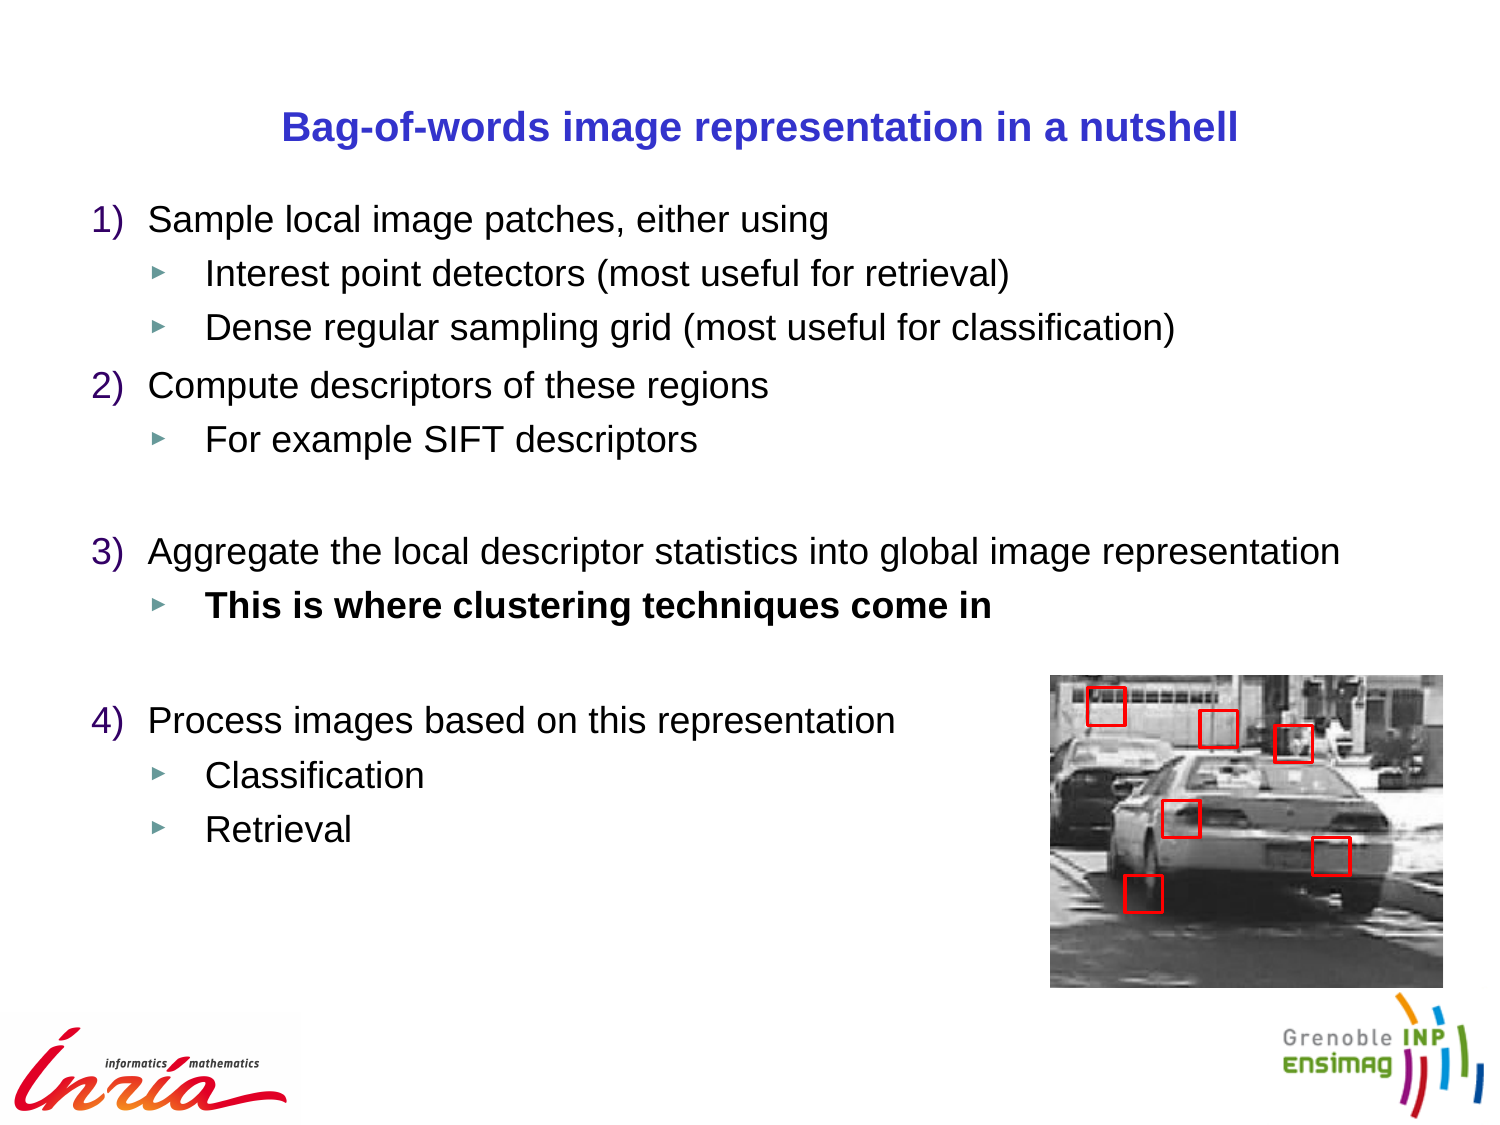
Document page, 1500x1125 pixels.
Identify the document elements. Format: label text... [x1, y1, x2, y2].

list Sample local image patches, either using Interest point detectors (most useful for retrieval) Dense regular sampling grid (most useful for classification) Compute descriptors of these regions For example SIFT descriptors Aggregate the local descriptor statistics into global image representation This is where clustering techniques come in Process images based on this representation Classification Retrieval [76, 187, 1455, 970]
picture [0, 1012, 301, 1125]
picture [1050, 675, 1489, 1125]
title Bag-of-words image representation in a nutshell [54, 70, 1452, 181]
